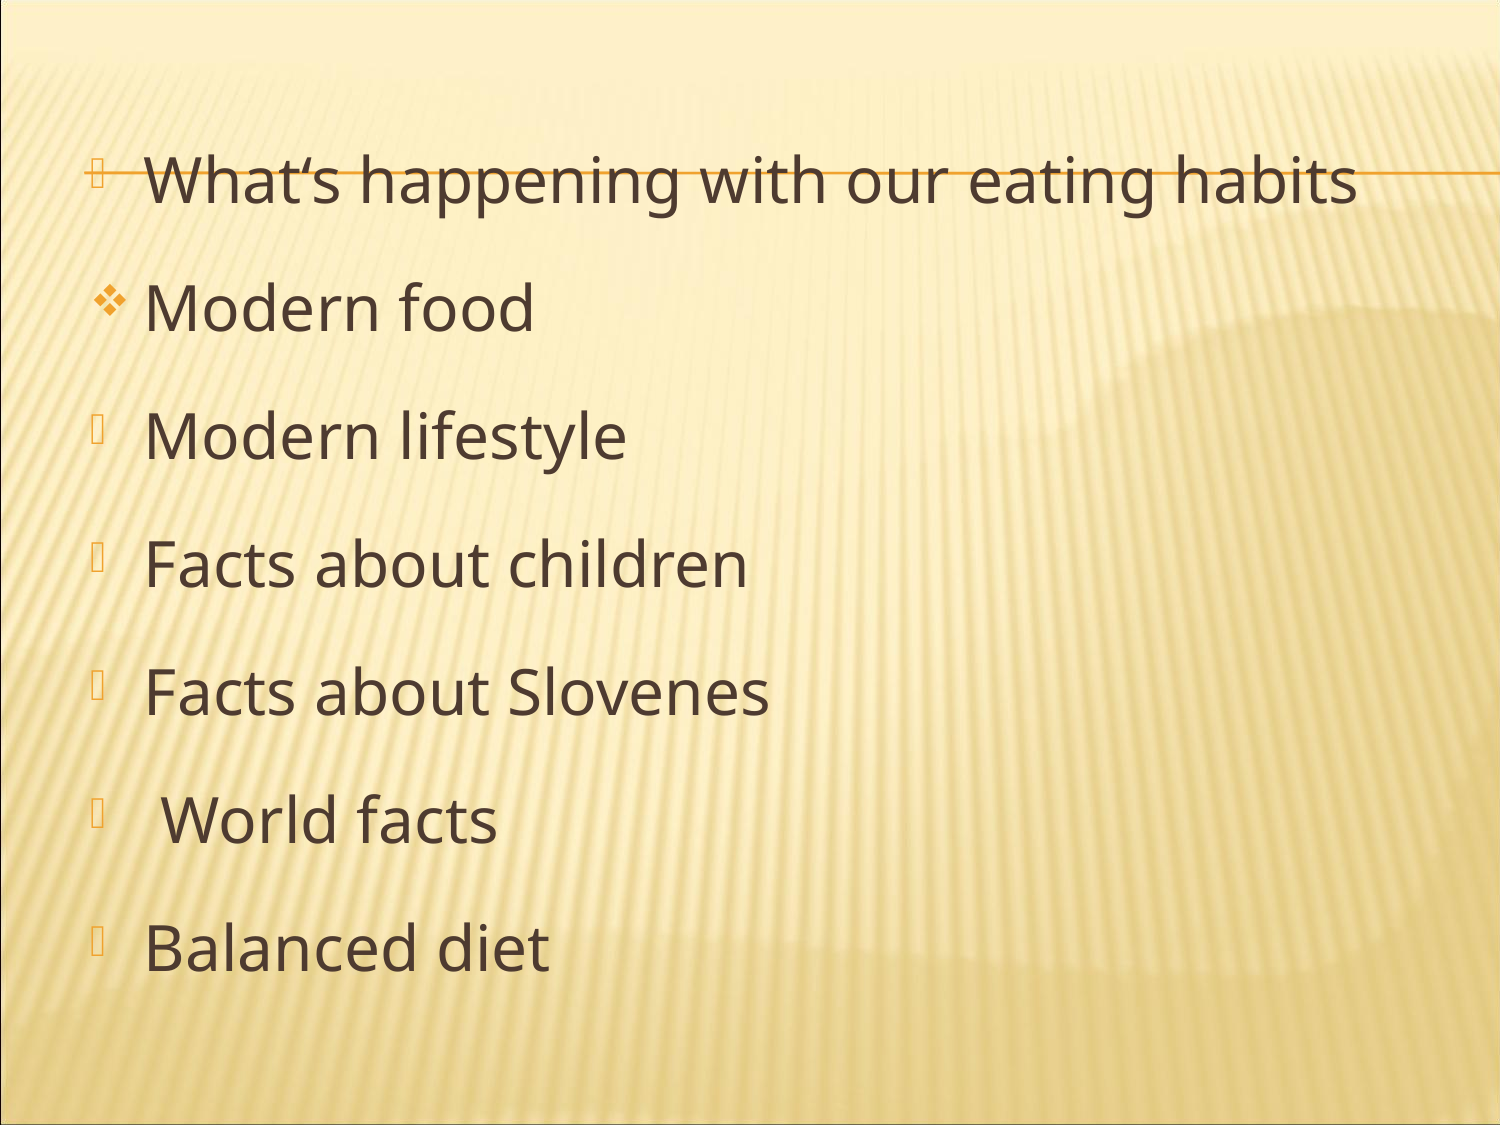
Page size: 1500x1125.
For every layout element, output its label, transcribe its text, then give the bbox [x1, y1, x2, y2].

list What‘s happening with our eating habits Modern food Modern lifestyle Facts about children Facts about Slovenes World facts Balanced diet [75, 93, 1425, 1005]
picture [0, 0, 1500, 1125]
